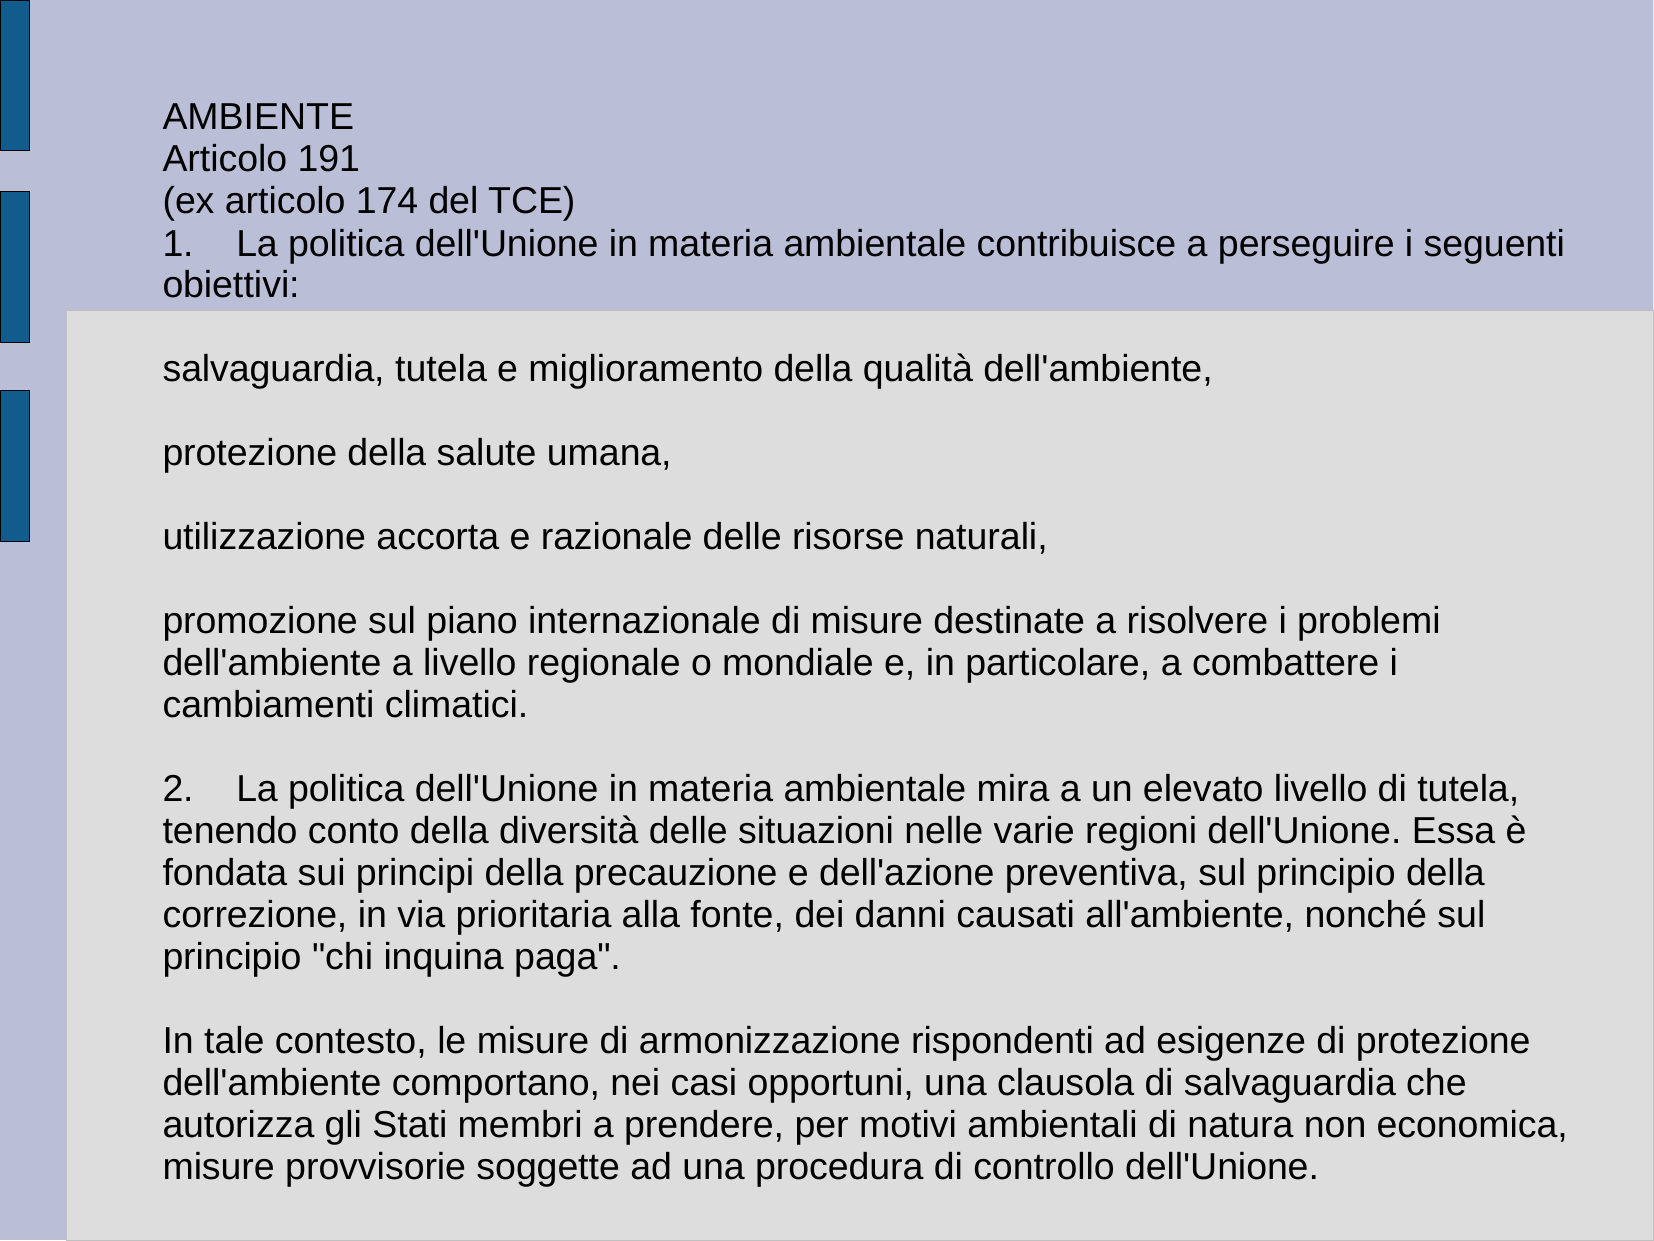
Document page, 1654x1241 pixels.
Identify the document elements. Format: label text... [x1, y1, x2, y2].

text_box AMBIENTE Articolo 191 (ex articolo 174 del TCE) 1. La politica dell'Unione in materia ambientale contribuisce a perseguire i seguenti obiettivi: salvaguardia, tutela e miglioramento della qualità dell'ambiente, protezione della salute umana, utilizzazione accorta e razionale delle risorse naturali, promozione sul piano internazionale di misure destinate a risolvere i problemi dell'ambiente a livello regionale o mondiale e, in particolare, a combattere i cambiamenti climatici. 2. La politica dell'Unione in materia ambientale mira a un elevato livello di tutela, tenendo conto della diversità delle situazioni nelle varie regioni dell'Unione. Essa è fondata sui principi della precauzione e dell'azione preventiva, sul principio della correzione, in via prioritaria alla fonte, dei danni causati all'ambiente, nonché sul principio "chi inquina paga". In tale contesto, le misure di armonizzazione rispondenti ad esigenze di protezione dell'ambiente comportano, nei casi opportuni, una clausola di salvaguardia che autorizza gli Stati membri a prendere, per motivi ambientali di natura non economica, misure provvisorie soggette ad una procedura di controllo dell'Unione. [147, 88, 1595, 1241]
